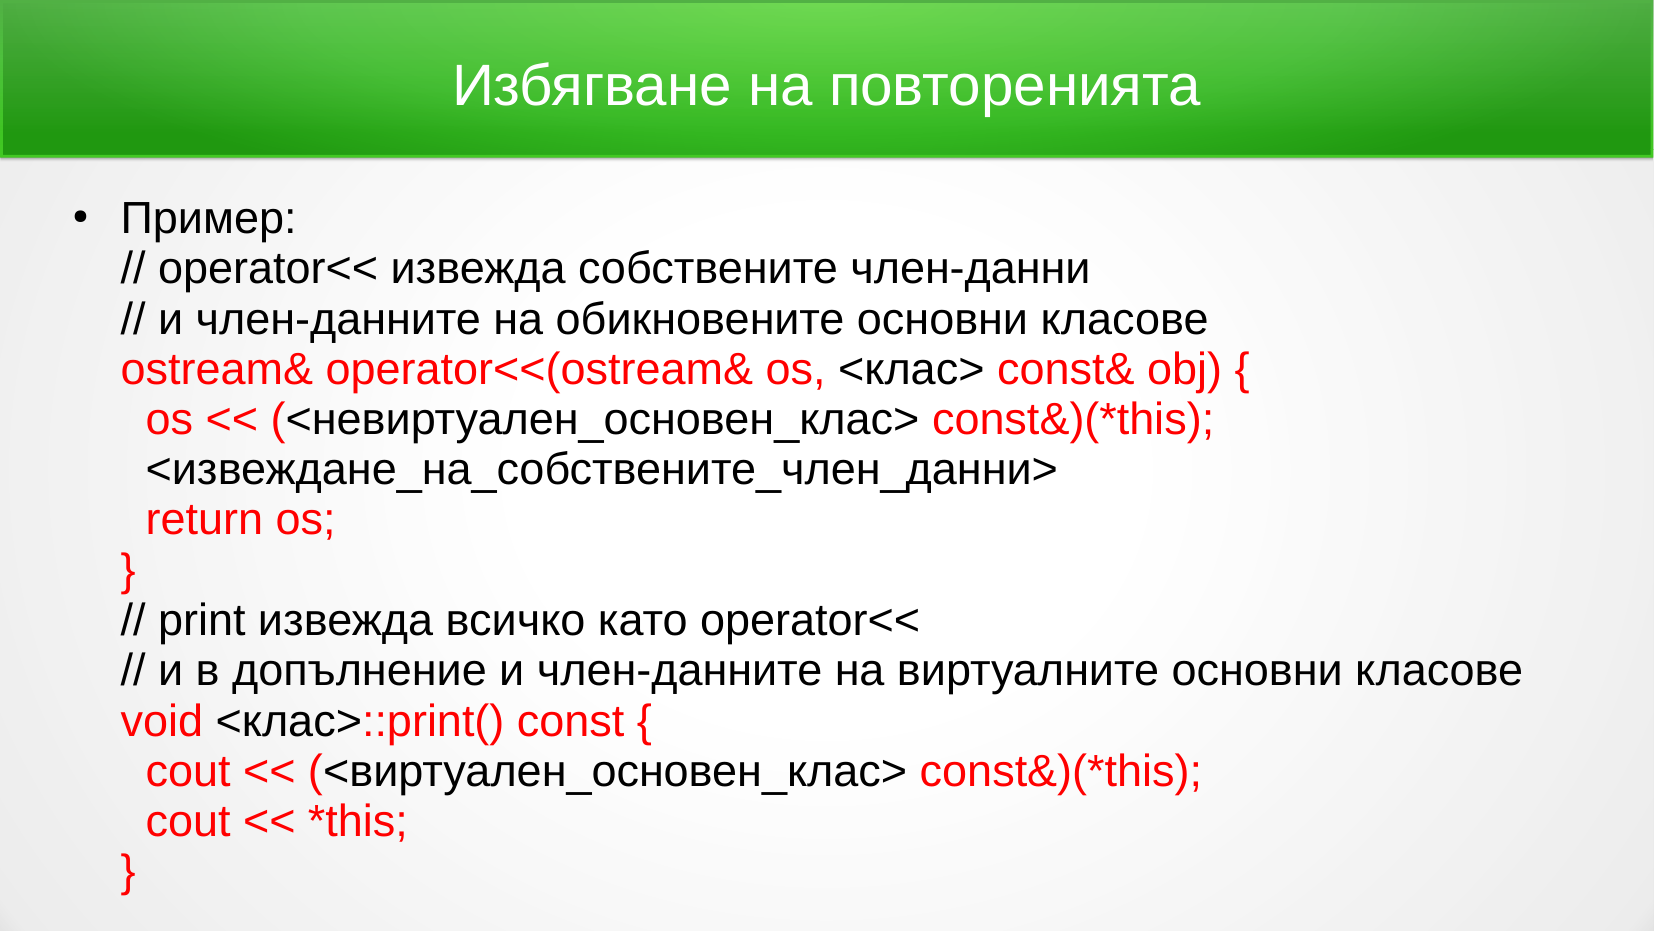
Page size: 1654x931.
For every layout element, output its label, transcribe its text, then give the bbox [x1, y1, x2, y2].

list Пример: // operator<< извежда собствените член-данни // и член-данните на обикновените основни класове ostream& operator<<(ostream& os, <клас> const& obj) { os << (<невиртуален_основен_клас> const&)(*this); <извеждане_на_собствените_член_данни> return os; } // print извежда всичко като operator<< // и в допълнение и член-данните на виртуалните основни класове void <клас>::print() const { cout << (<виртуален_основен_клас> const&)(*this); cout << *this; } [56, 192, 1619, 898]
title Избягване на повторенията [82, 36, 1571, 135]
